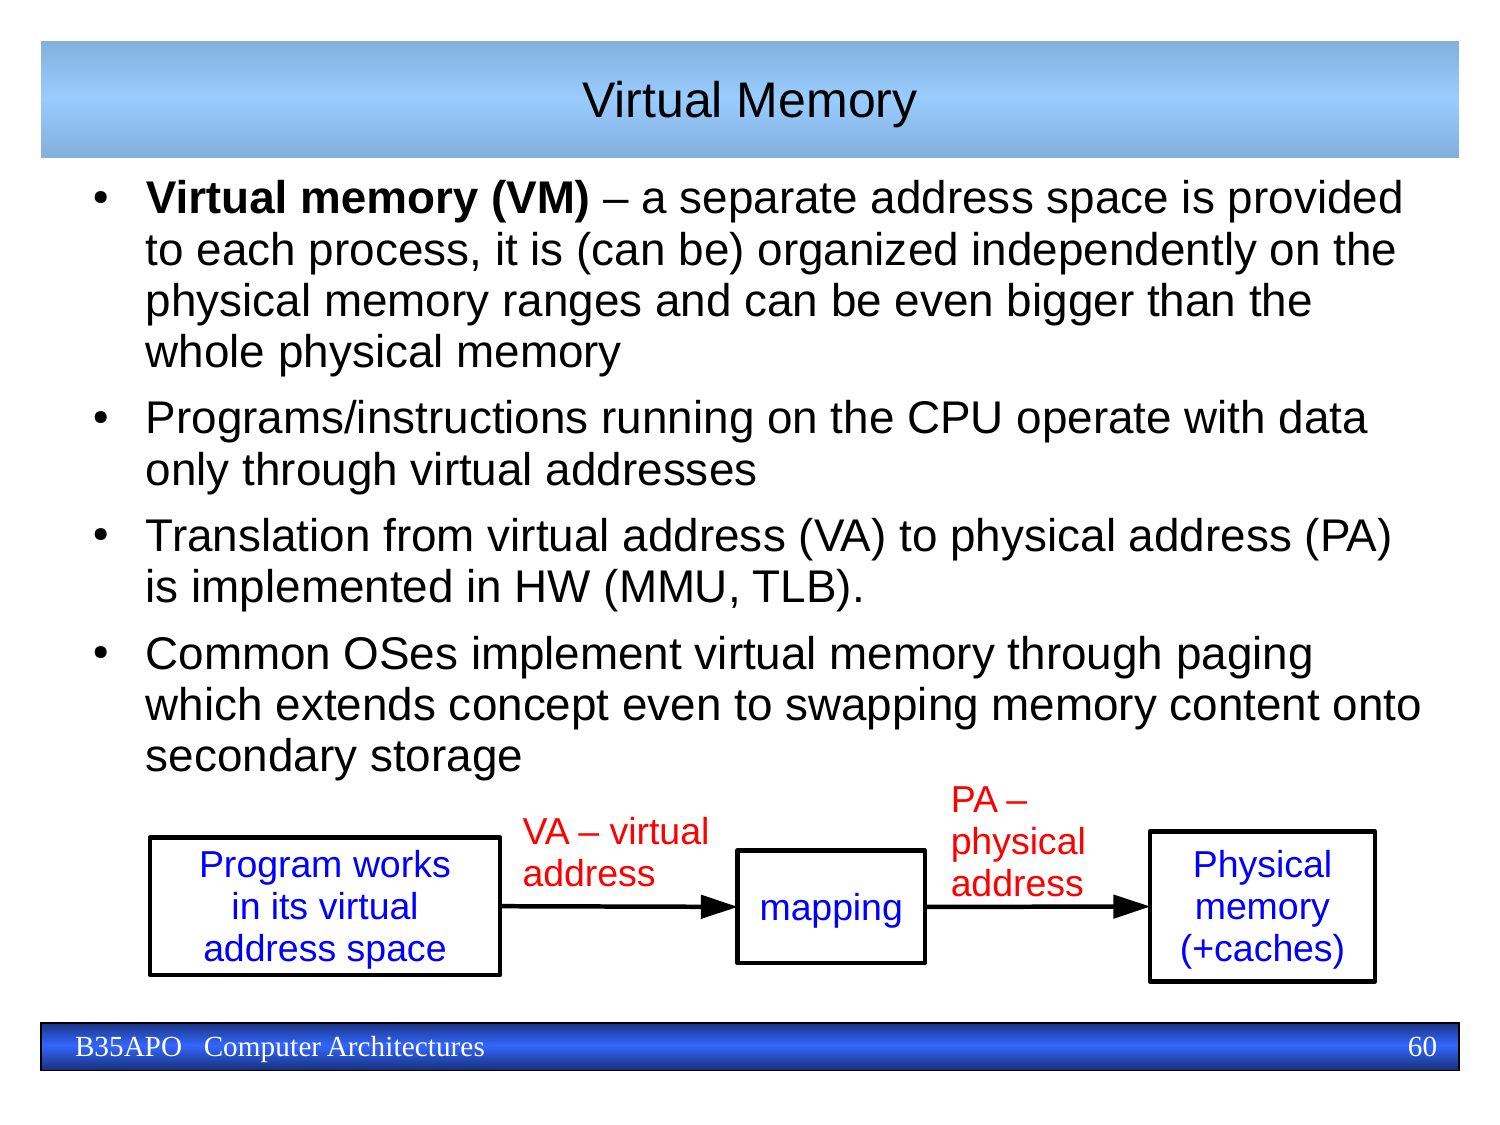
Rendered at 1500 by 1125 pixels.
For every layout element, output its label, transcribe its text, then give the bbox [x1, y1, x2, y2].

title Virtual Memory [41, 41, 1459, 158]
list Virtual memory (VM) – a separate address space is provided to each process, it is (can be) organized independently on the physical memory ranges and can be even bigger than the whole physical memory Programs/instructions running on the CPU operate with data only through virtual addresses Translation from virtual address (VA) to physical address (PA) is implemented in HW (MMU, TLB). Common OSes implement virtual memory through paging which extends concept even to swapping memory content onto secondary storage [75, 172, 1426, 863]
text_box Program works in its virtual address space [150, 837, 500, 975]
text_box mapping [737, 850, 925, 964]
text_box Physical memory (+caches) [1149, 831, 1375, 982]
text_box PA – physical address [936, 771, 1199, 912]
text_box VA – virtual address [507, 803, 746, 902]
